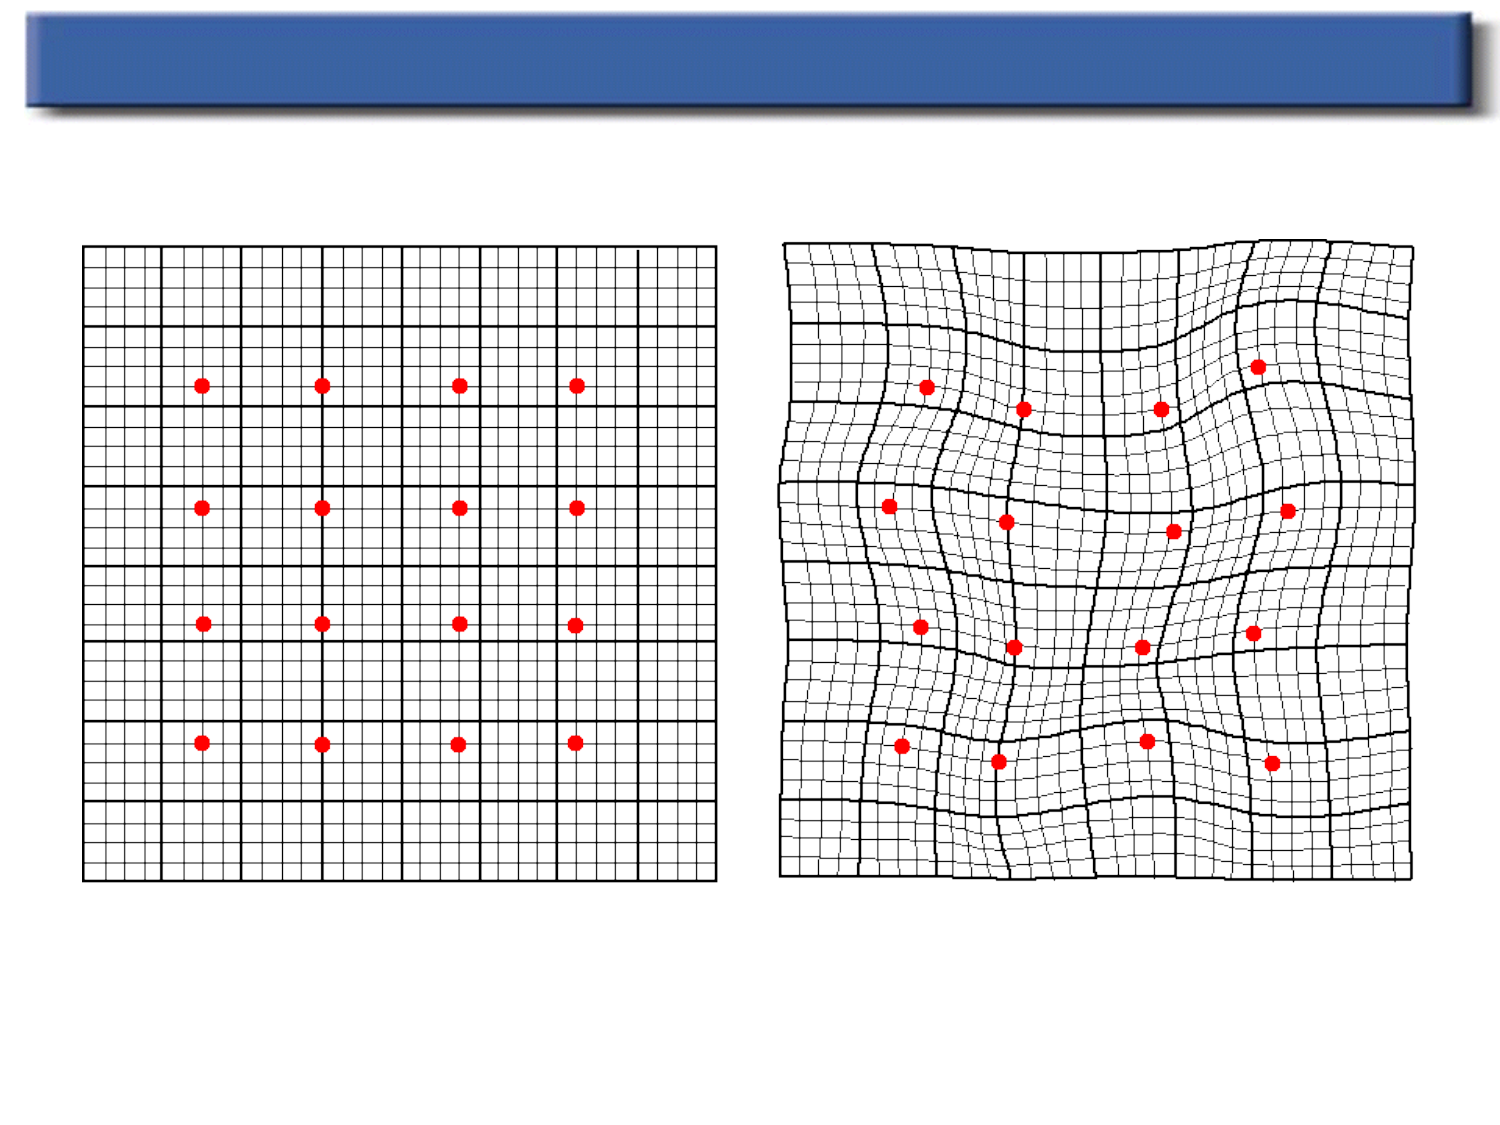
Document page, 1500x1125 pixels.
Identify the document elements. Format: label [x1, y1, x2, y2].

picture [24, 9, 1500, 125]
picture [82, 239, 1418, 886]
